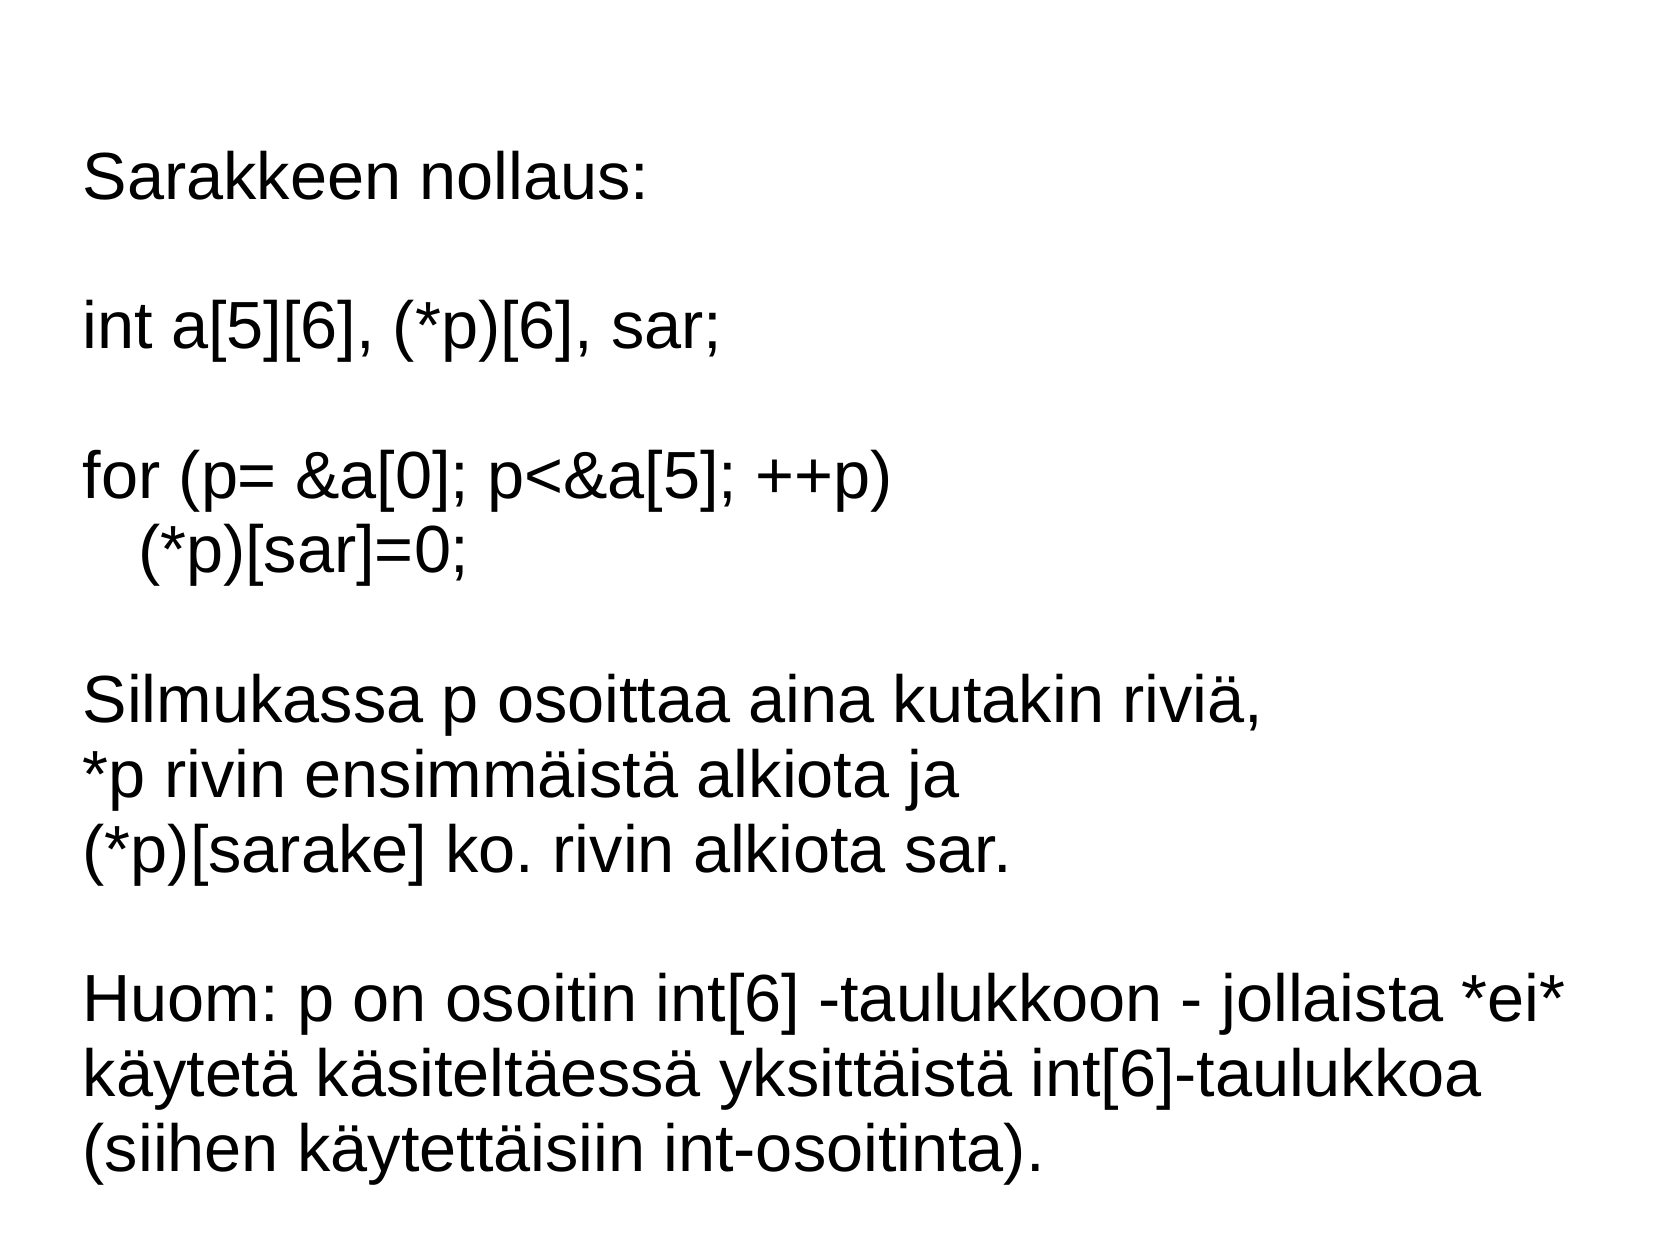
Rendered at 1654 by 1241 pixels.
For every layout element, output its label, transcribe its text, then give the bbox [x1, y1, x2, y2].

text_box Sarakkeen nollaus: int a[5][6], (*p)[6], sar; for (p= &a[0]; p<&a[5]; ++p) (*p)[sar]=0; Silmukassa p osoittaa aina kutakin riviä, *p rivin ensimmäistä alkiota ja (*p)[sarake] ko. rivin alkiota sar. Huom: p on osoitin int[6] -taulukkoon - jollaista *ei* käytetä käsiteltäessä yksittäistä int[6]-taulukkoa (siihen käytettäisiin int-osoitinta). [82, 138, 1571, 1241]
